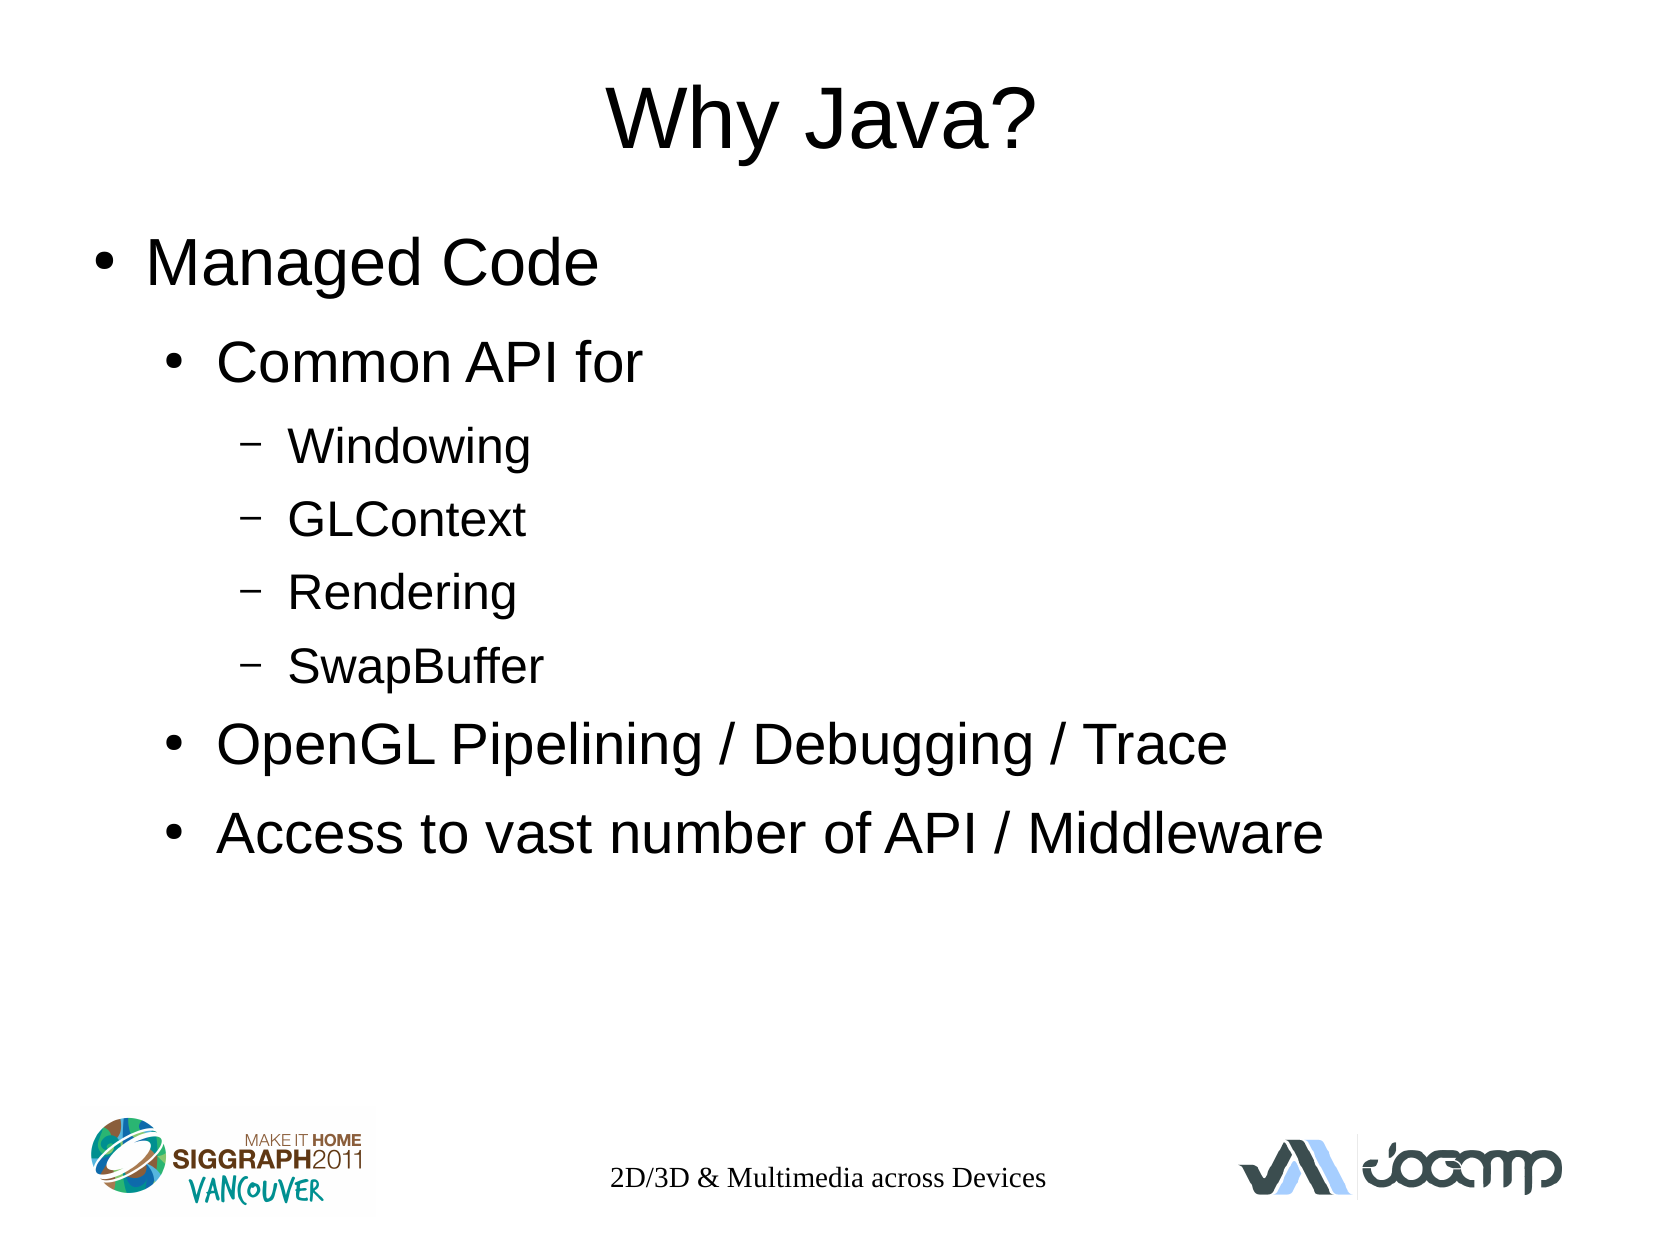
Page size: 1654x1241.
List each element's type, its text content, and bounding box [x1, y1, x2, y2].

title Why Java? [68, 56, 1576, 181]
picture [80, 1106, 376, 1217]
list Managed Code Common API for Windowing GLContext Rendering SwapBuffer OpenGL Pipelining / Debugging / Trace Access to vast number of API / Middleware [75, 225, 1571, 1044]
picture [1237, 1134, 1562, 1200]
